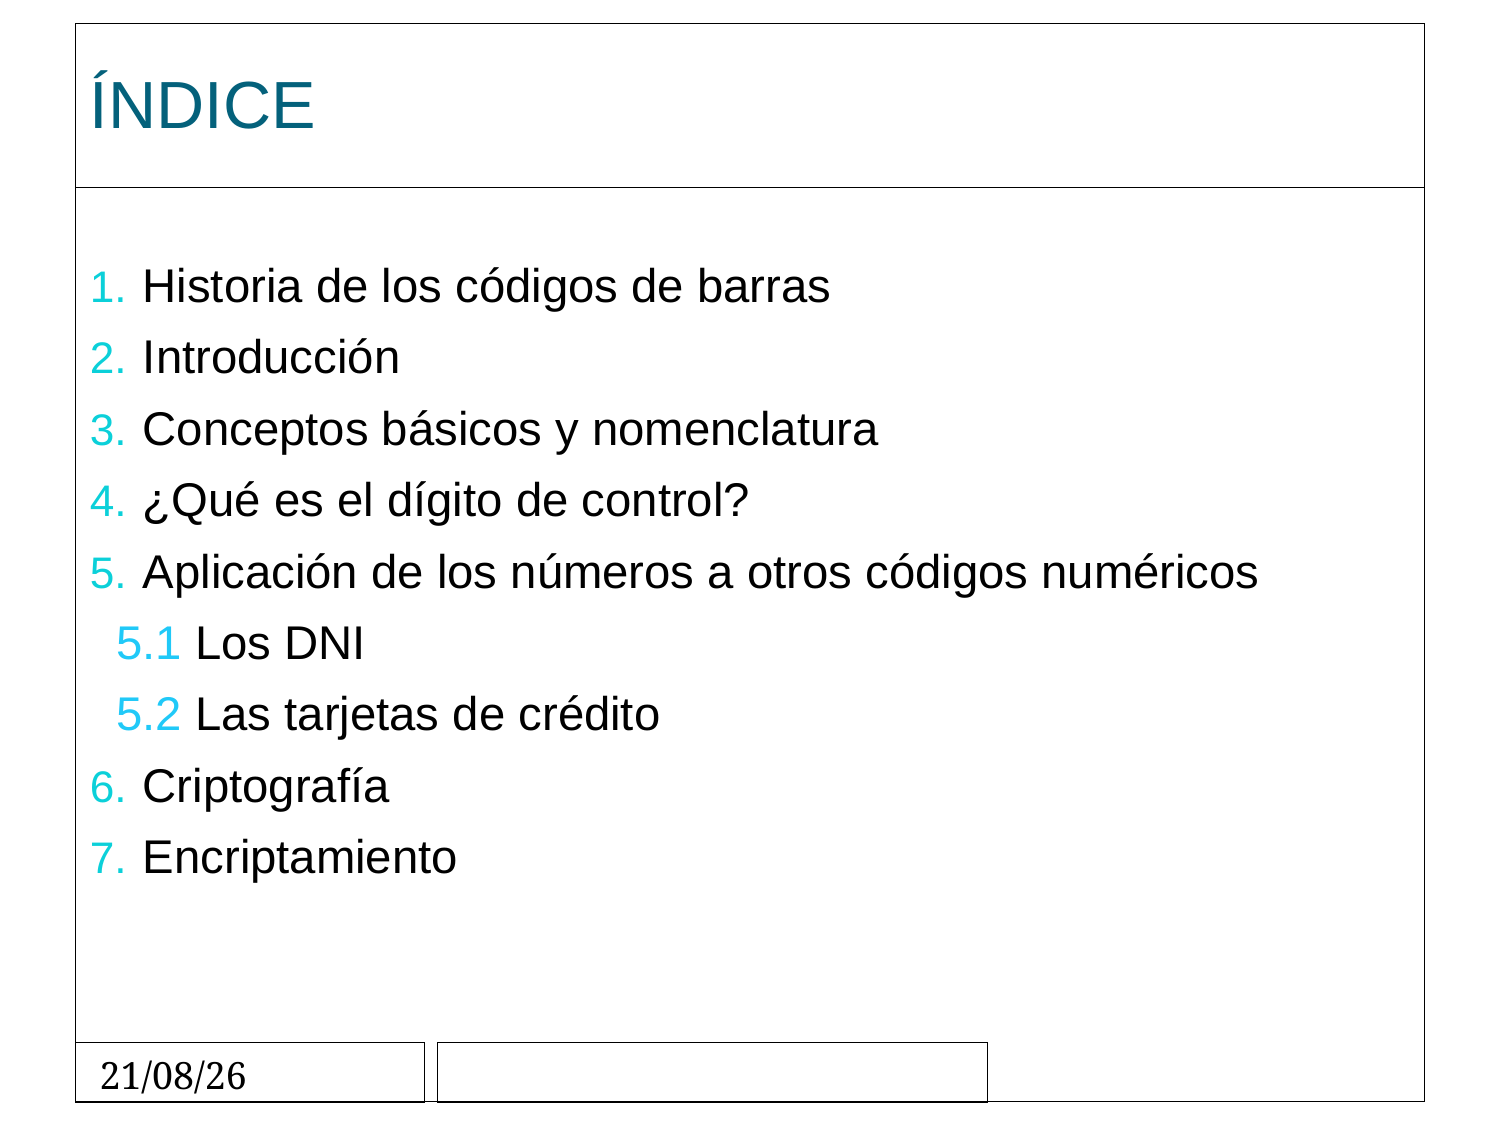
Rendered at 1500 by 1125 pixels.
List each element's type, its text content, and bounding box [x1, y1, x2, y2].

title ÍNDICE [75, 23, 1425, 187]
list Historia de los códigos de barras Introducción Conceptos básicos y nomenclatura ¿Qué es el dígito de control? Aplicación de los números a otros códigos numéricos 5.1 Los DNI 5.2 Las tarjetas de crédito Criptografía Encriptamiento [75, 187, 1425, 1102]
